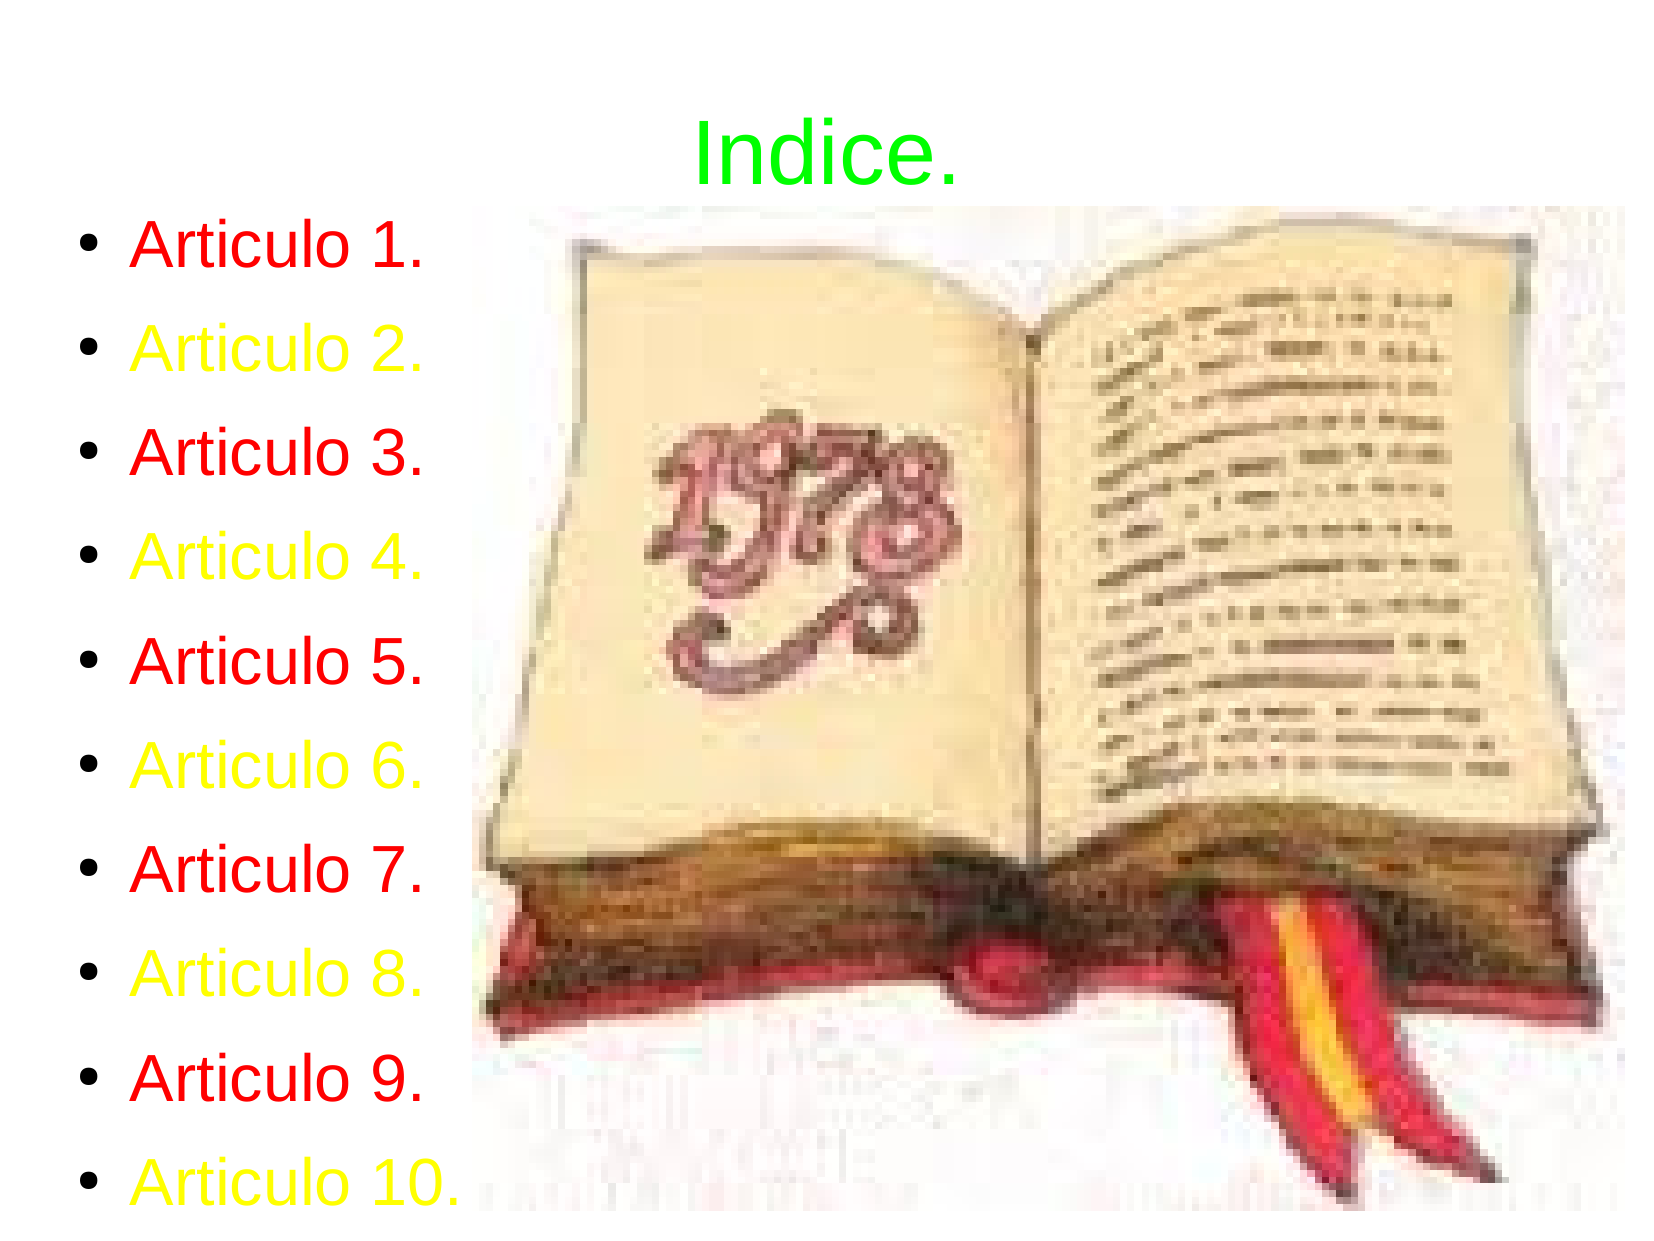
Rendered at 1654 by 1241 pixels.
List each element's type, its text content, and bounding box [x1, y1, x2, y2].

title Indice. [82, 49, 1571, 206]
picture [472, 206, 1625, 1211]
list Articulo 1. Articulo 2. Articulo 3. Articulo 4. Articulo 5. Articulo 6. Articulo 7. Articulo 8. Articulo 9. Articulo 10. [59, 206, 1571, 1241]
